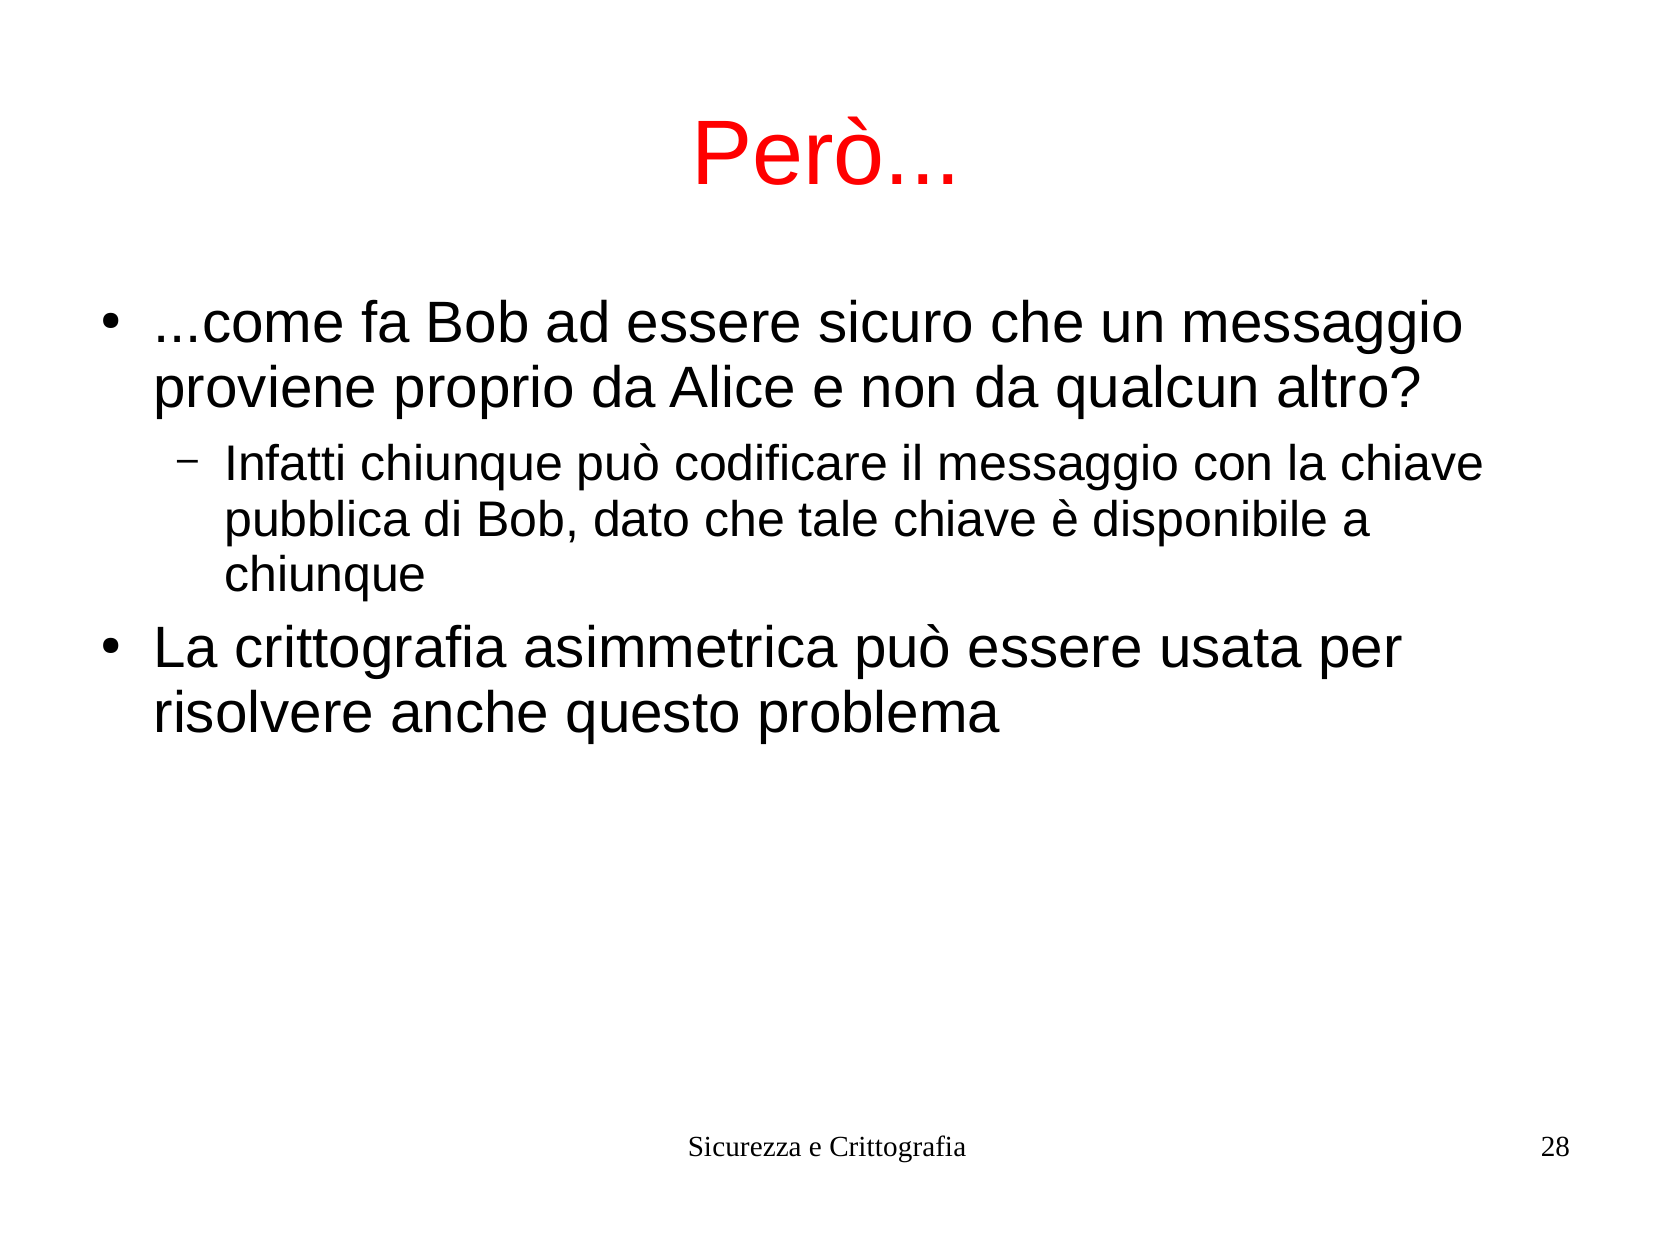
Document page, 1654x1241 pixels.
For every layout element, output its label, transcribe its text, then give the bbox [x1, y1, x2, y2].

list ...come fa Bob ad essere sicuro che un messaggio proviene proprio da Alice e non da qualcun altro? Infatti chiunque può codificare il messaggio con la chiave pubblica di Bob, dato che tale chiave è disponibile a chiunque La crittografia asimmetrica può essere usata per risolvere anche questo problema [82, 290, 1571, 1109]
title Però... [82, 49, 1571, 257]
